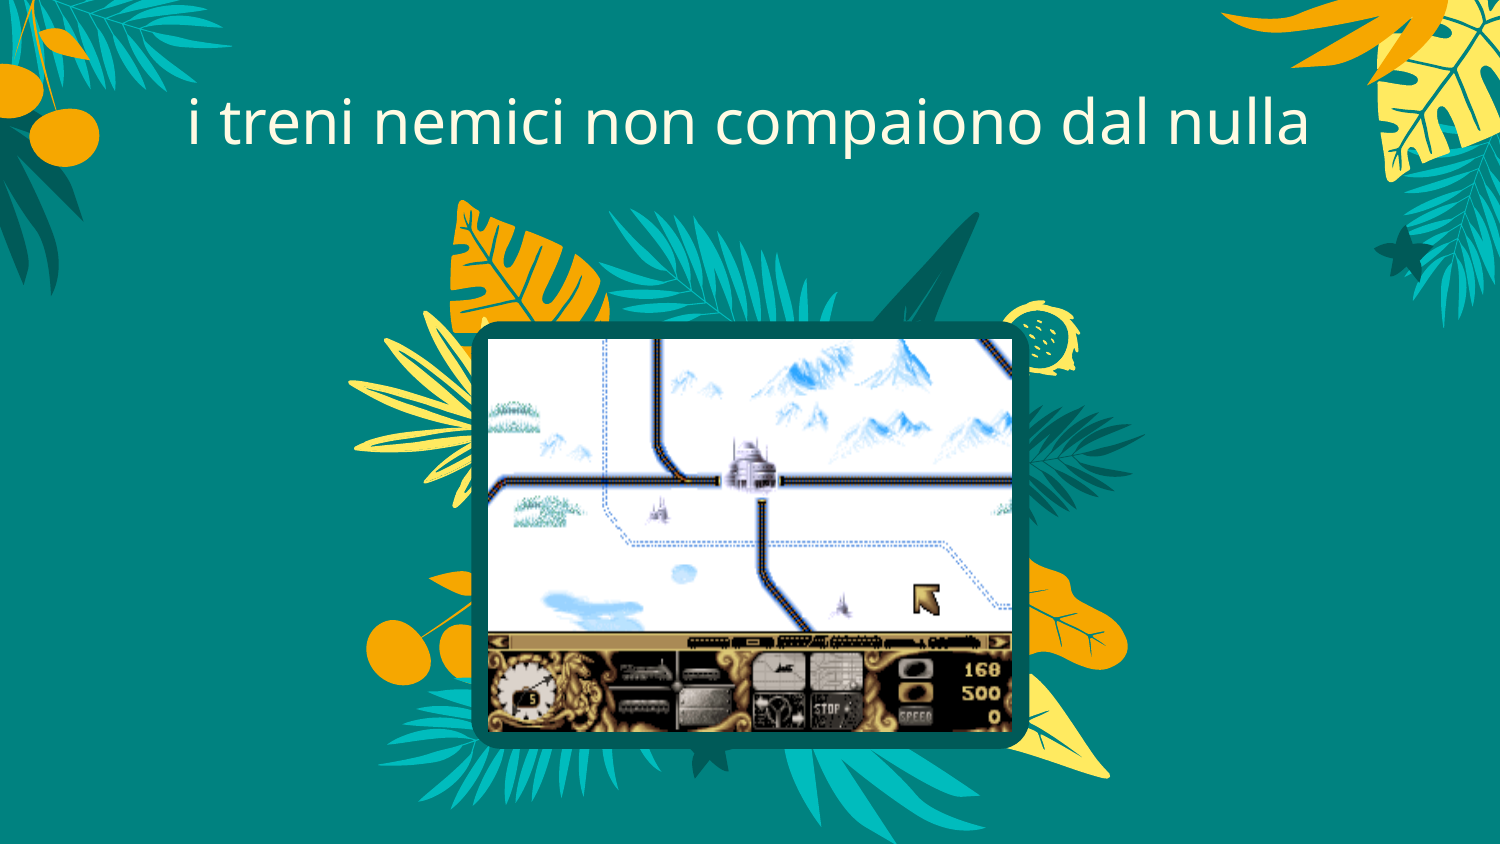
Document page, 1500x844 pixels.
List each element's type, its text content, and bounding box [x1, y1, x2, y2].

title i treni nemici non compaiono dal nulla [118, 72, 1382, 167]
picture [488, 339, 1012, 732]
text_box [348, 200, 1146, 844]
